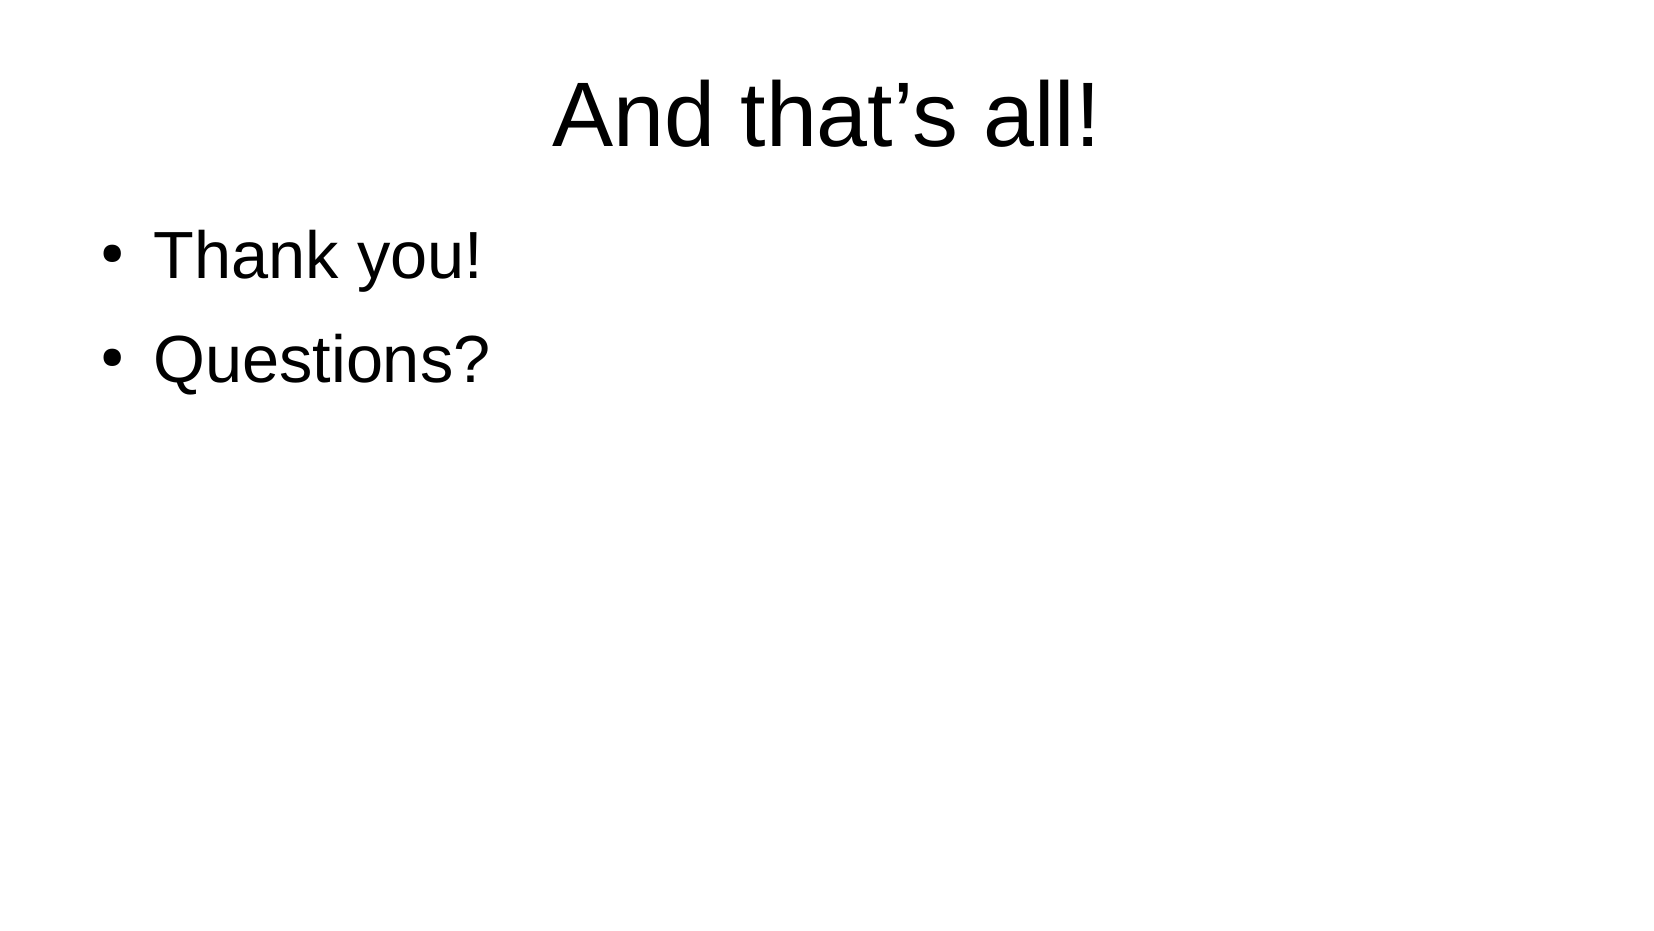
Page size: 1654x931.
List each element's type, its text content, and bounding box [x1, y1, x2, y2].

title And that’s all! [82, 37, 1571, 193]
list Thank you! Questions? [82, 217, 1571, 758]
